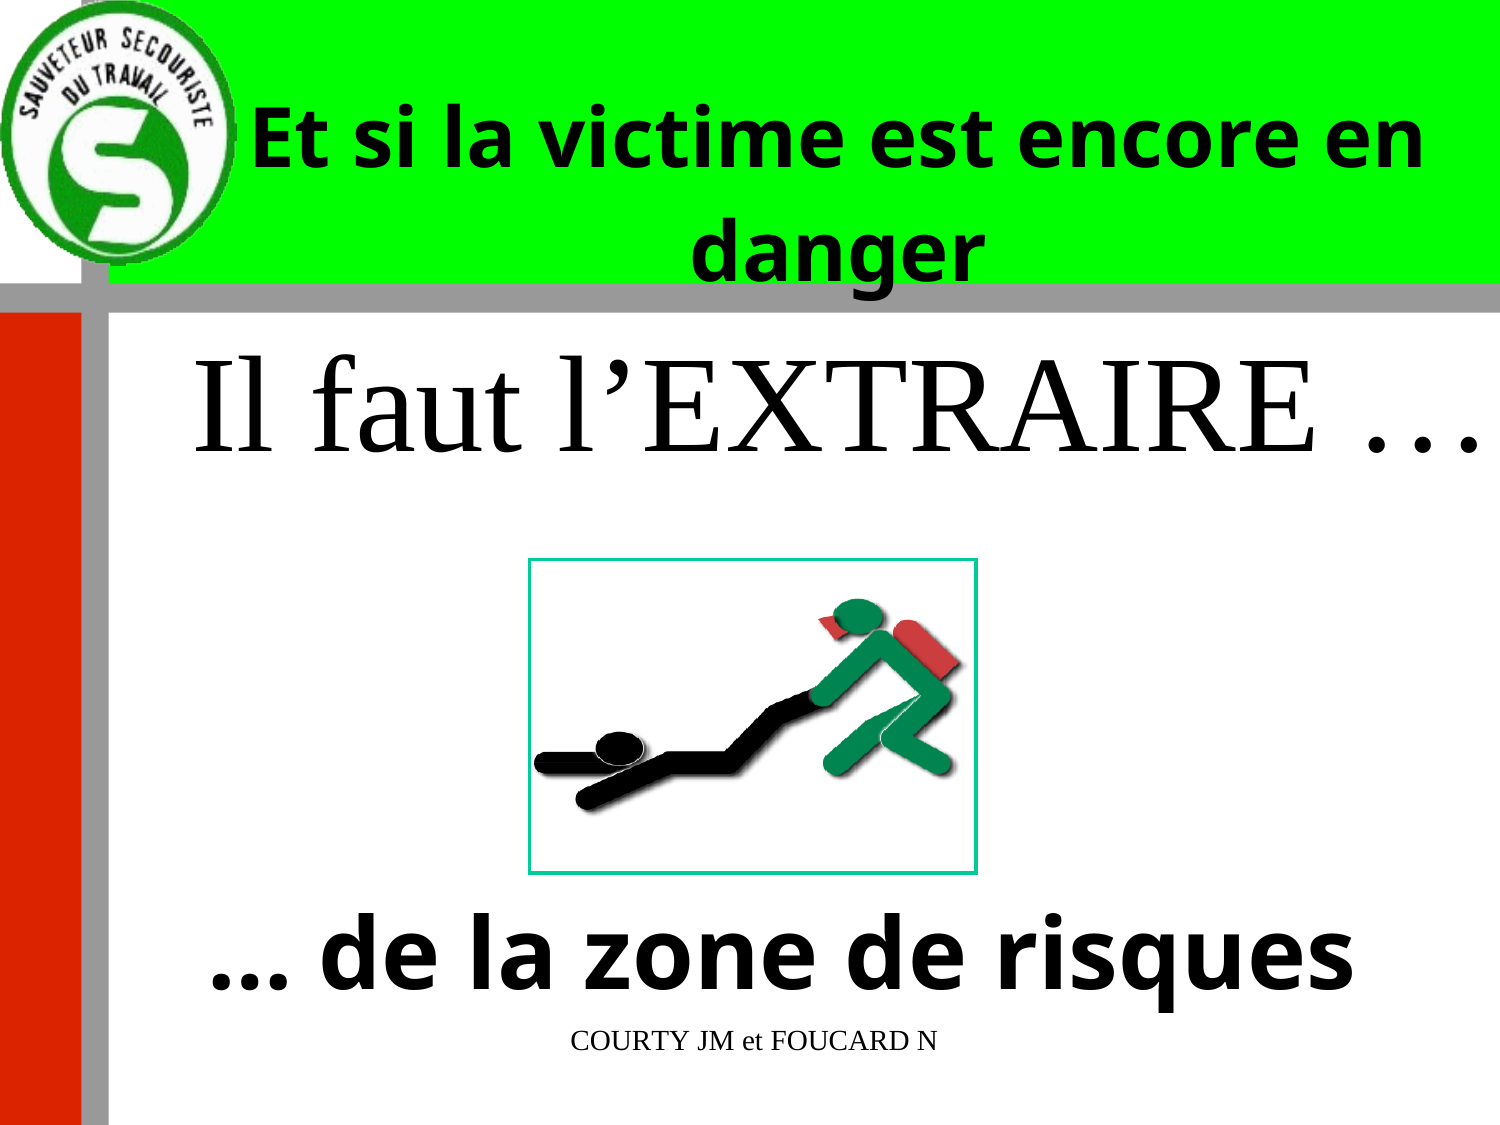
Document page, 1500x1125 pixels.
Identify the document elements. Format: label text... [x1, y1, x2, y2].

text_box Et si la victime est encore en danger [177, 71, 1500, 314]
text_box Il faut l’EXTRAIRE … [147, 321, 1500, 490]
text_box … de la zone de risques [64, 875, 1500, 1027]
picture [0, 0, 237, 266]
picture [530, 561, 975, 872]
